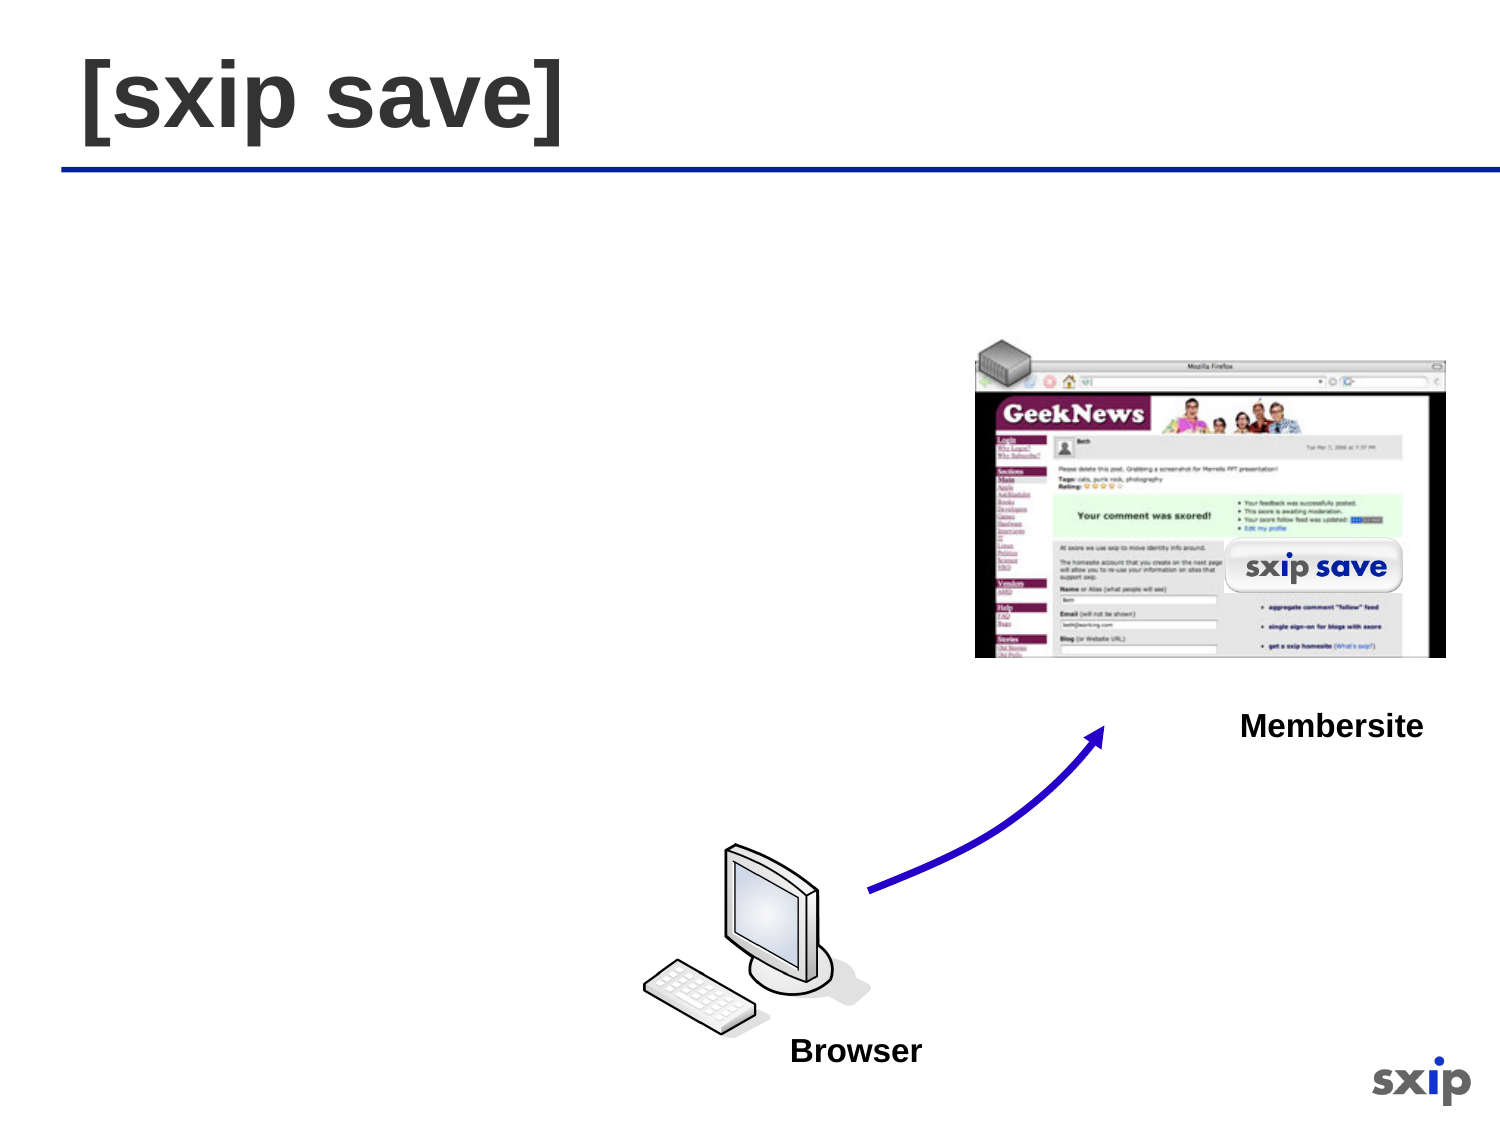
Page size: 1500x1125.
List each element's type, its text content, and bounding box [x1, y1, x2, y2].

picture [1372, 1056, 1471, 1106]
text_box Membersite [1224, 699, 1440, 753]
picture [975, 337, 1446, 659]
picture [643, 843, 871, 1038]
text_box Browser [774, 1025, 938, 1078]
title [sxip save] [61, 21, 1495, 169]
